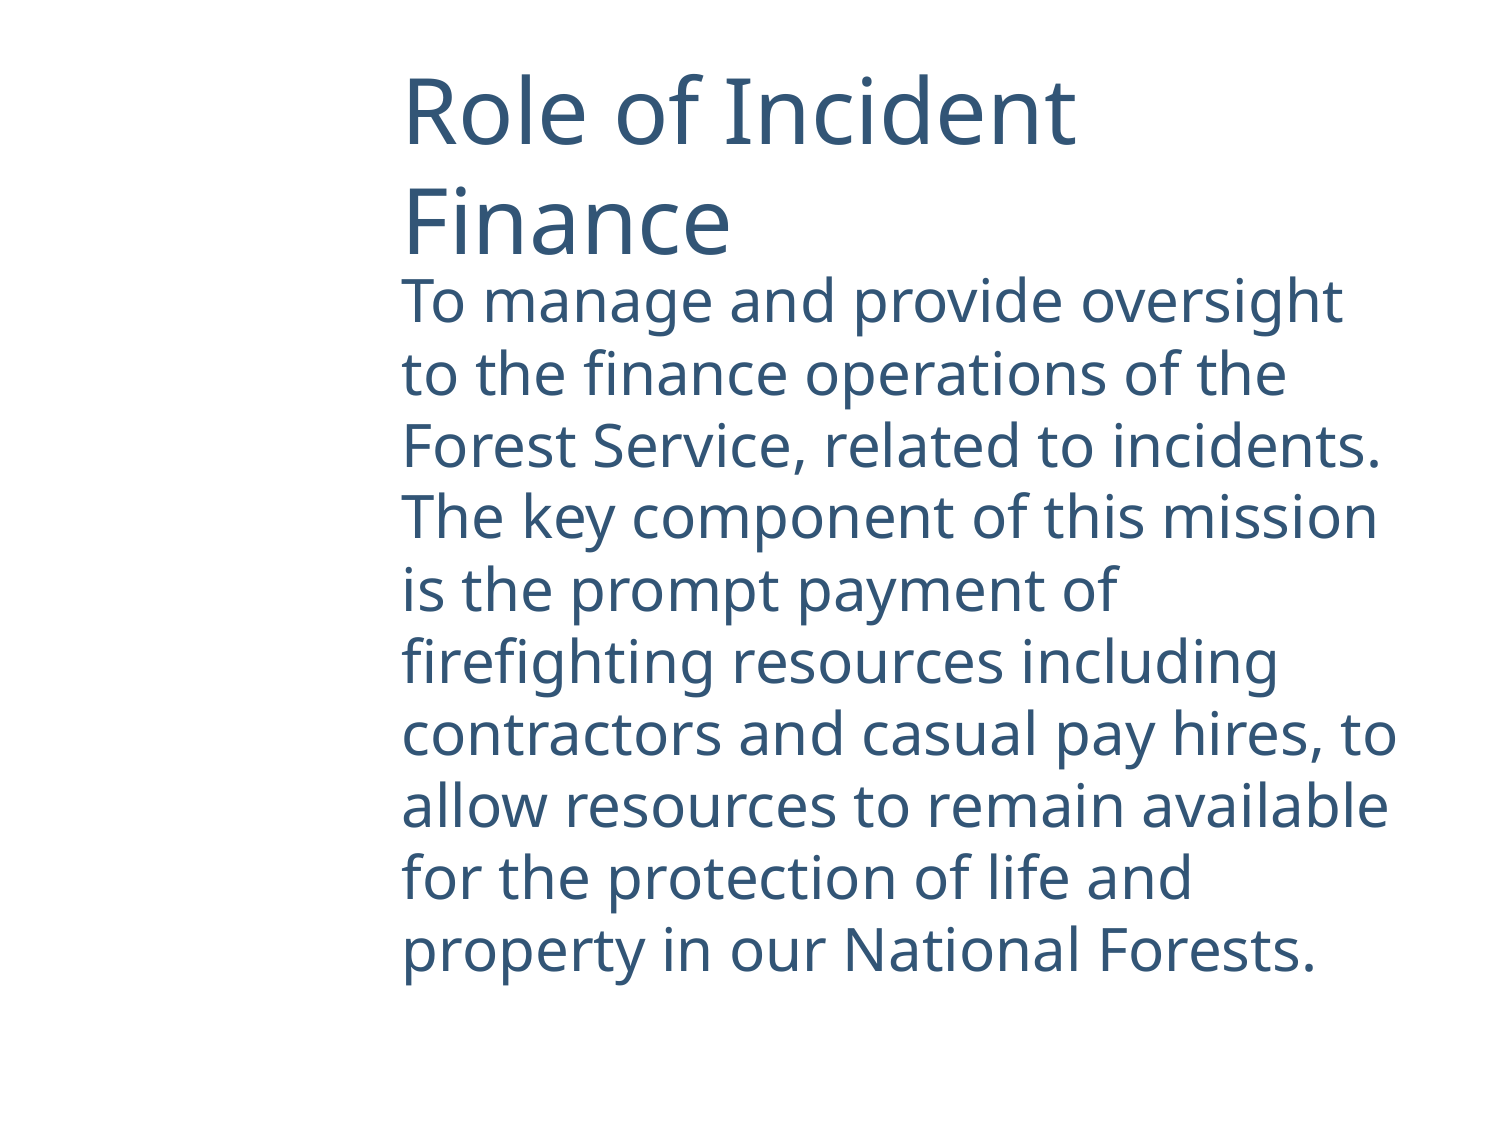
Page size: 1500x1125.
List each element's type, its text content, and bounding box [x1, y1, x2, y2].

title Role of Incident Finance [386, 45, 1426, 233]
list To manage and provide oversight to the finance operations of the Forest Service, related to incidents. The key component of this mission is the prompt payment of firefighting resources including contractors and casual pay hires, to allow resources to remain available for the protection of life and property in our National Forests. [386, 255, 1426, 1067]
